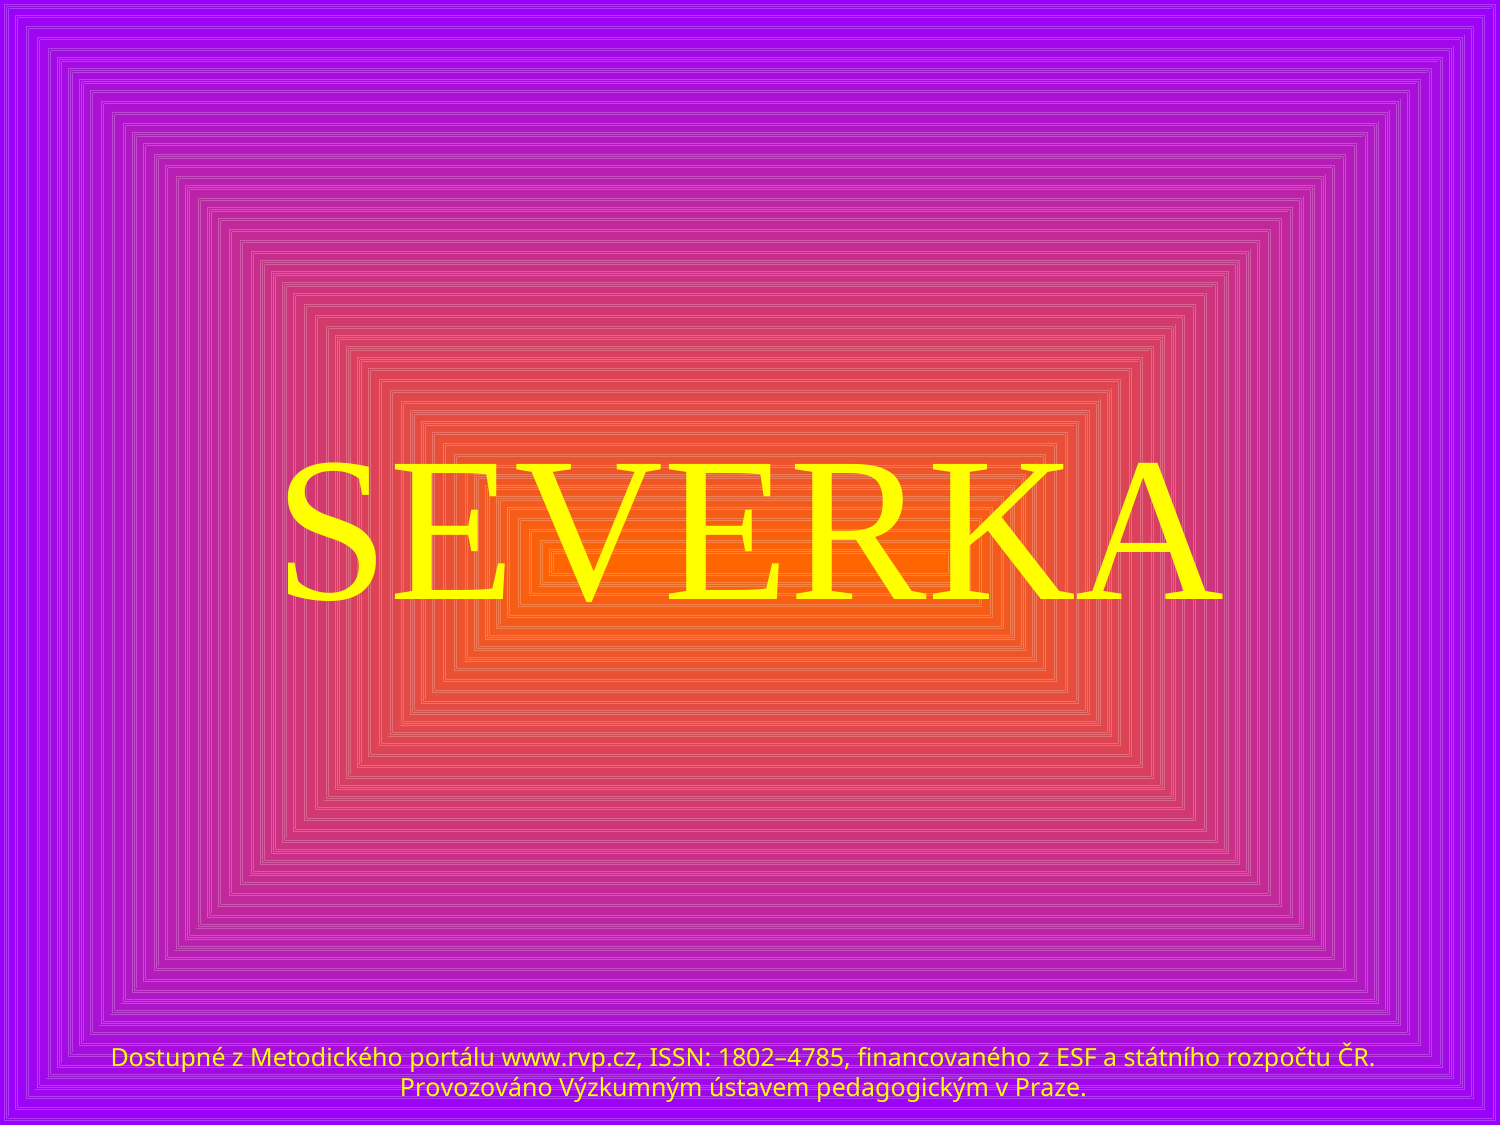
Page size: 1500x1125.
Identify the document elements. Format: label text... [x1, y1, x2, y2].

text_box SEVERKA [0, 385, 1500, 649]
text_box Dostupné z Metodického portálu www.rvp.cz, ISSN: 1802–4785, financovaného z ESF a státního rozpočtu ČR. Provozováno Výzkumným ústavem pedagogickým v Praze. [35, 1041, 1454, 1102]
